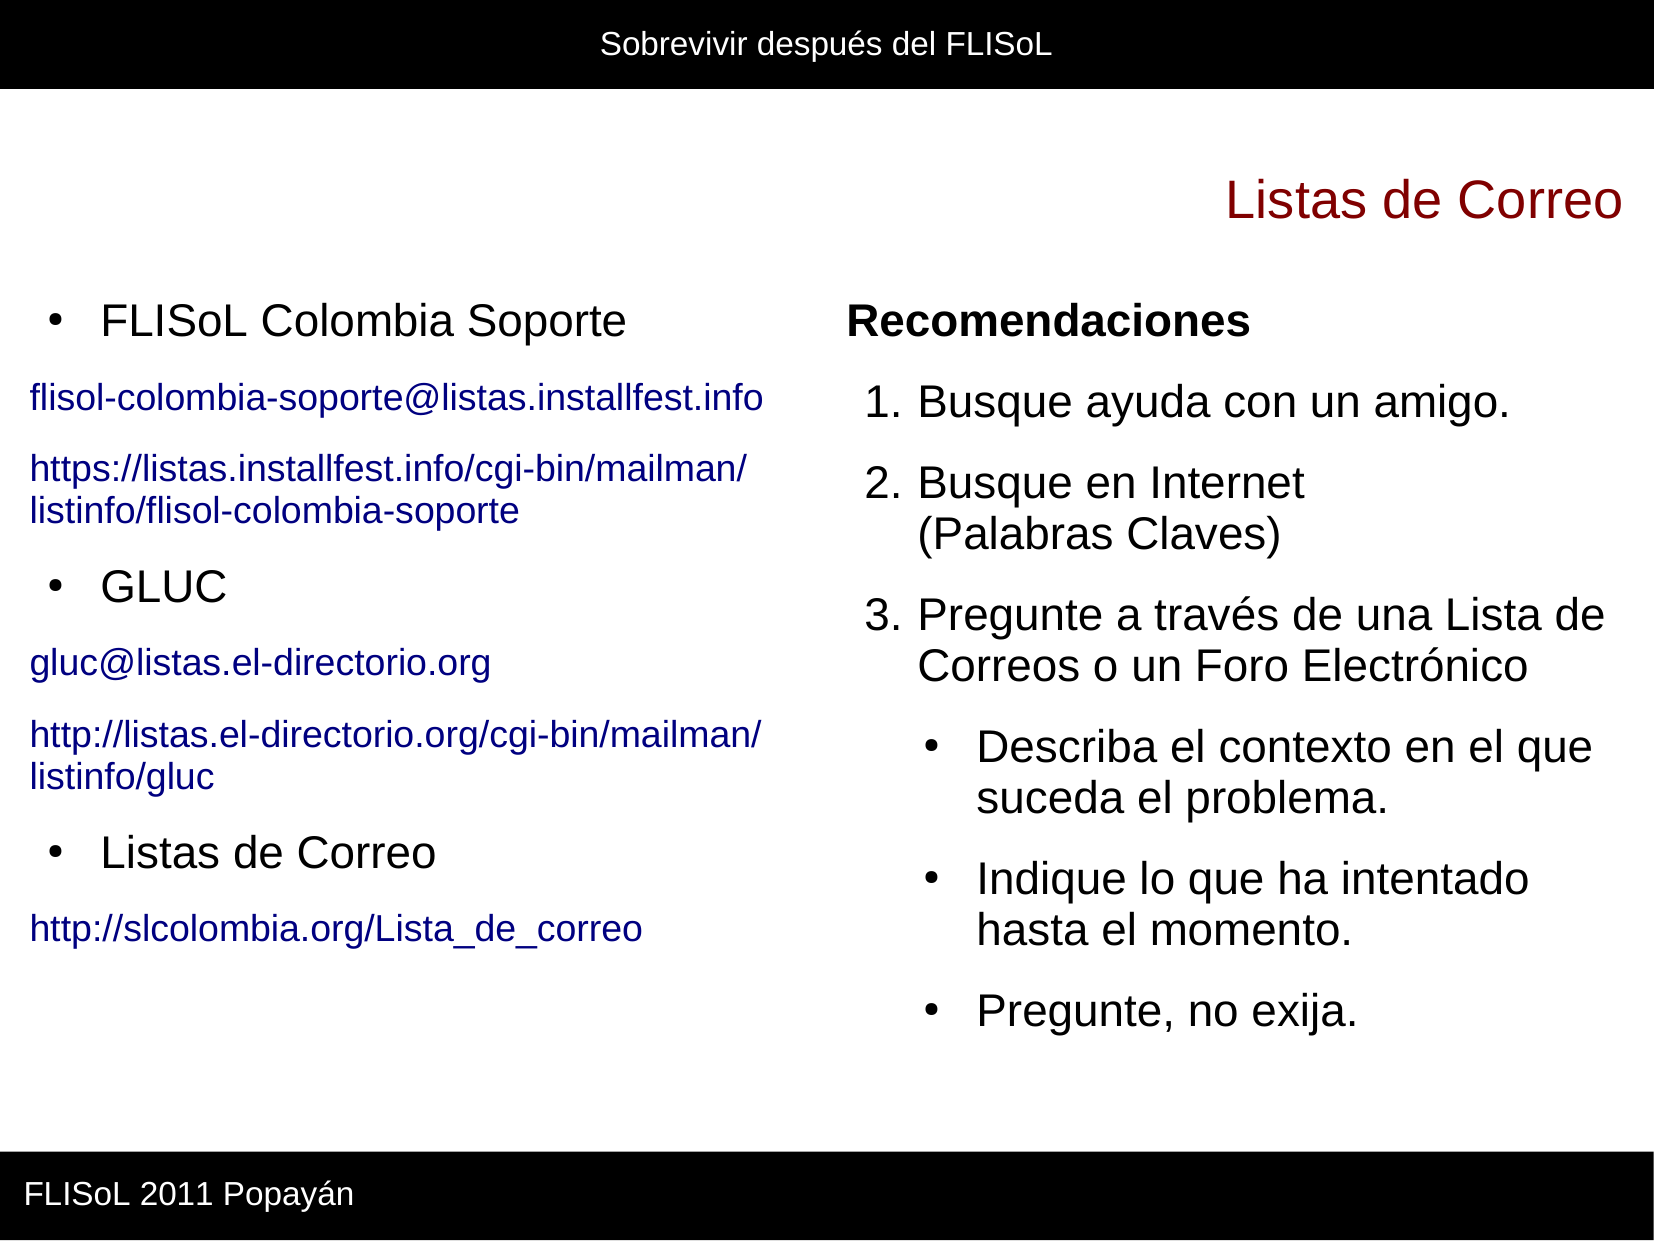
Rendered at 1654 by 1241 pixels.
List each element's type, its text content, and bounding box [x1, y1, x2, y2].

list FLISoL Colombia Soporte flisol-colombia-soporte@listas.installfest.info https://listas.installfest.info/cgi-bin/mailman/listinfo/flisol-colombia-soporte GLUC gluc@listas.el-directorio.org http://listas.el-directorio.org/cgi-bin/mailman/listinfo/gluc Listas de Correo http://slcolombia.org/Lista_de_correo [29, 295, 808, 1122]
title Listas de Correo [147, 147, 1625, 252]
list Recomendaciones Busque ayuda con un amigo. Busque en Internet (Palabras Claves) Pregunte a través de una Lista de Correos o un Foro Electrónico Describa el contexto en el que suceda el problema. Indique lo que ha intentado hasta el momento. Pregunte, no exija. [846, 295, 1625, 1122]
